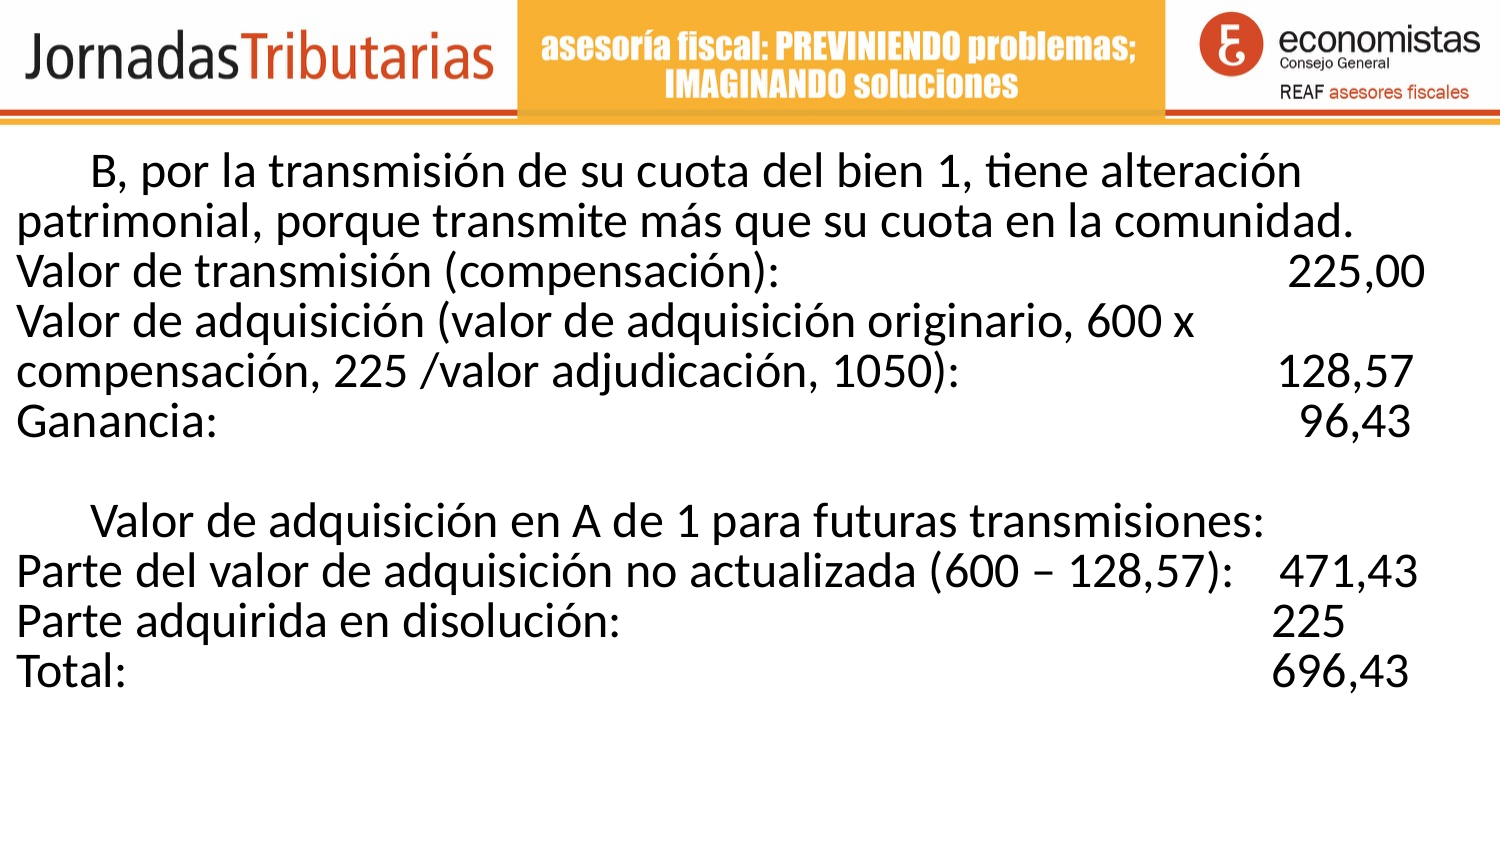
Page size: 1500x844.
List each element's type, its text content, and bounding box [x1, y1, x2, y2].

picture [0, 0, 1500, 129]
text_box B, por la transmisión de su cuota del bien 1, tiene alteración patrimonial, porque transmite más que su cuota en la comunidad. Valor de transmisión (compensación): 225,00 Valor de adquisición (valor de adquisición originario, 600 x compensación, 225 /valor adjudicación, 1050): 128,57 Ganancia: 96,43 Valor de adquisición en A de 1 para futuras transmisiones: Parte del valor de adquisición no actualizada (600 – 128,57): 471,43 Parte adquirida en disolución: 225 Total: 696,43 [1, 142, 1500, 829]
